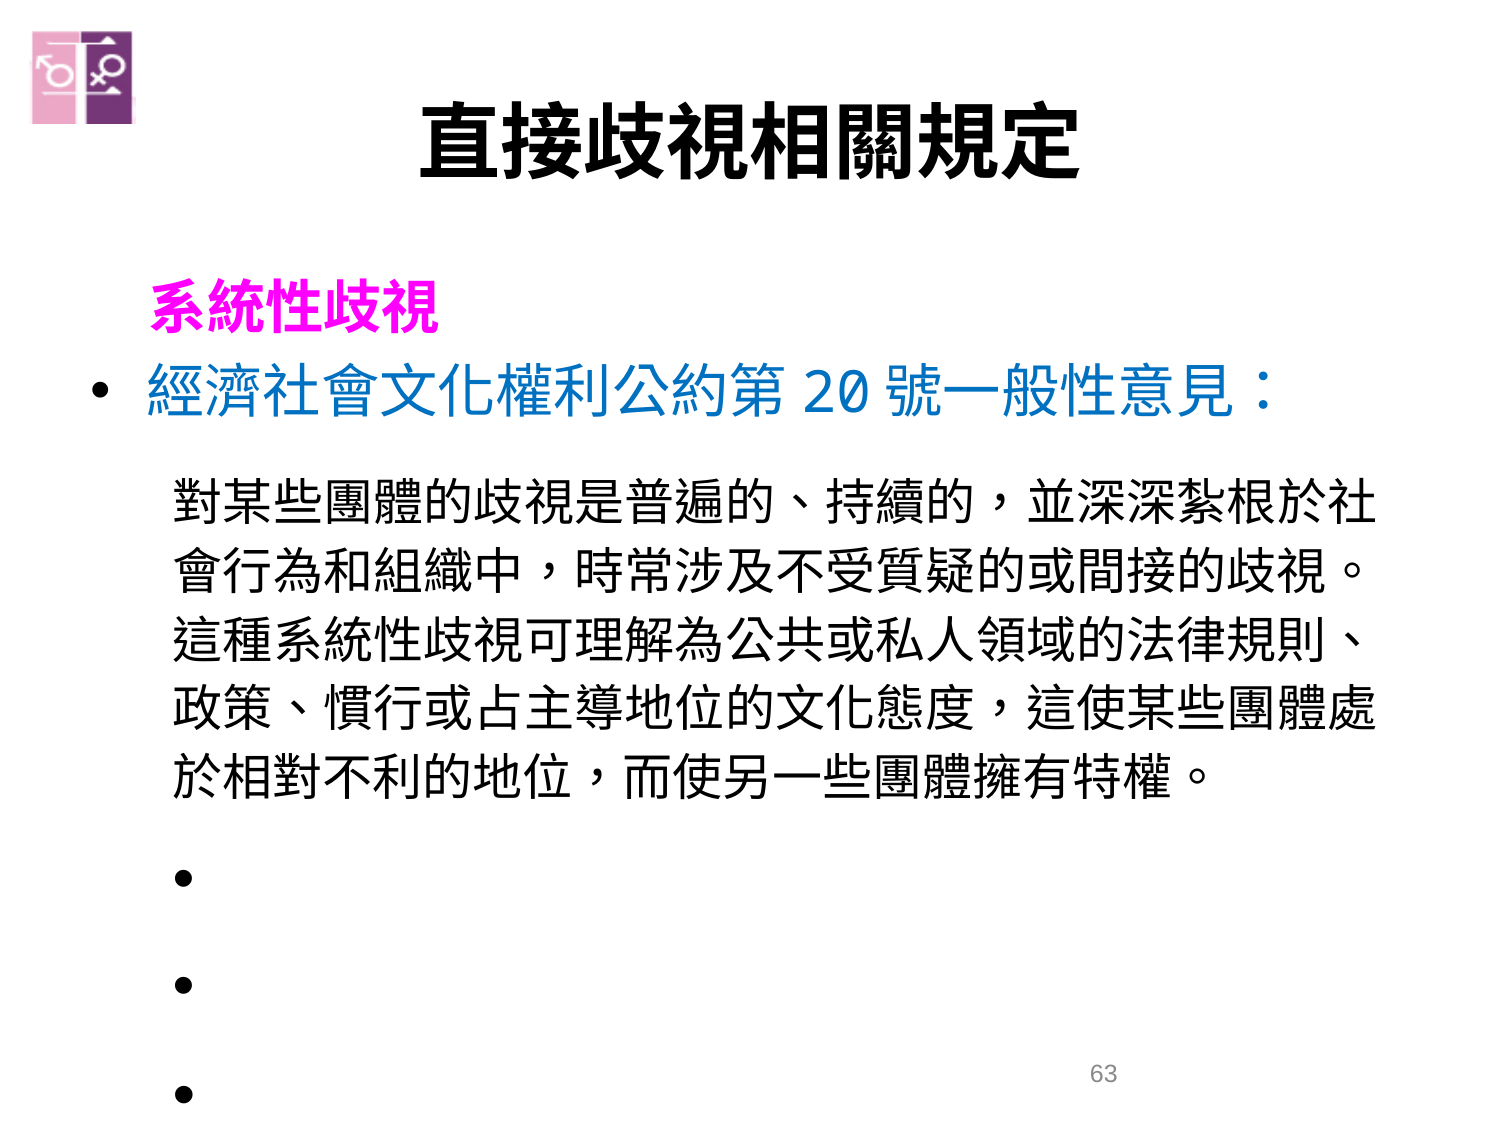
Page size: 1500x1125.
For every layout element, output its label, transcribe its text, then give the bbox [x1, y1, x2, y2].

list 系統性歧視 經濟社會文化權利公約第20號一般性意見： 對某些團體的歧視是普遍的、持續的，並深深紮根於社會行為和組織中，時常涉及不受質疑的或間接的歧視。這種系統性歧視可理解為公共或私人領域的法律規則、政策、慣行或占主導地位的文化態度，這使某些團體處於相對不利的地位，而使另一些團體擁有特權。 [75, 262, 1426, 1005]
text_box 63 [1074, 1042, 1426, 1103]
title 直接歧視相關規定 [75, 45, 1426, 233]
